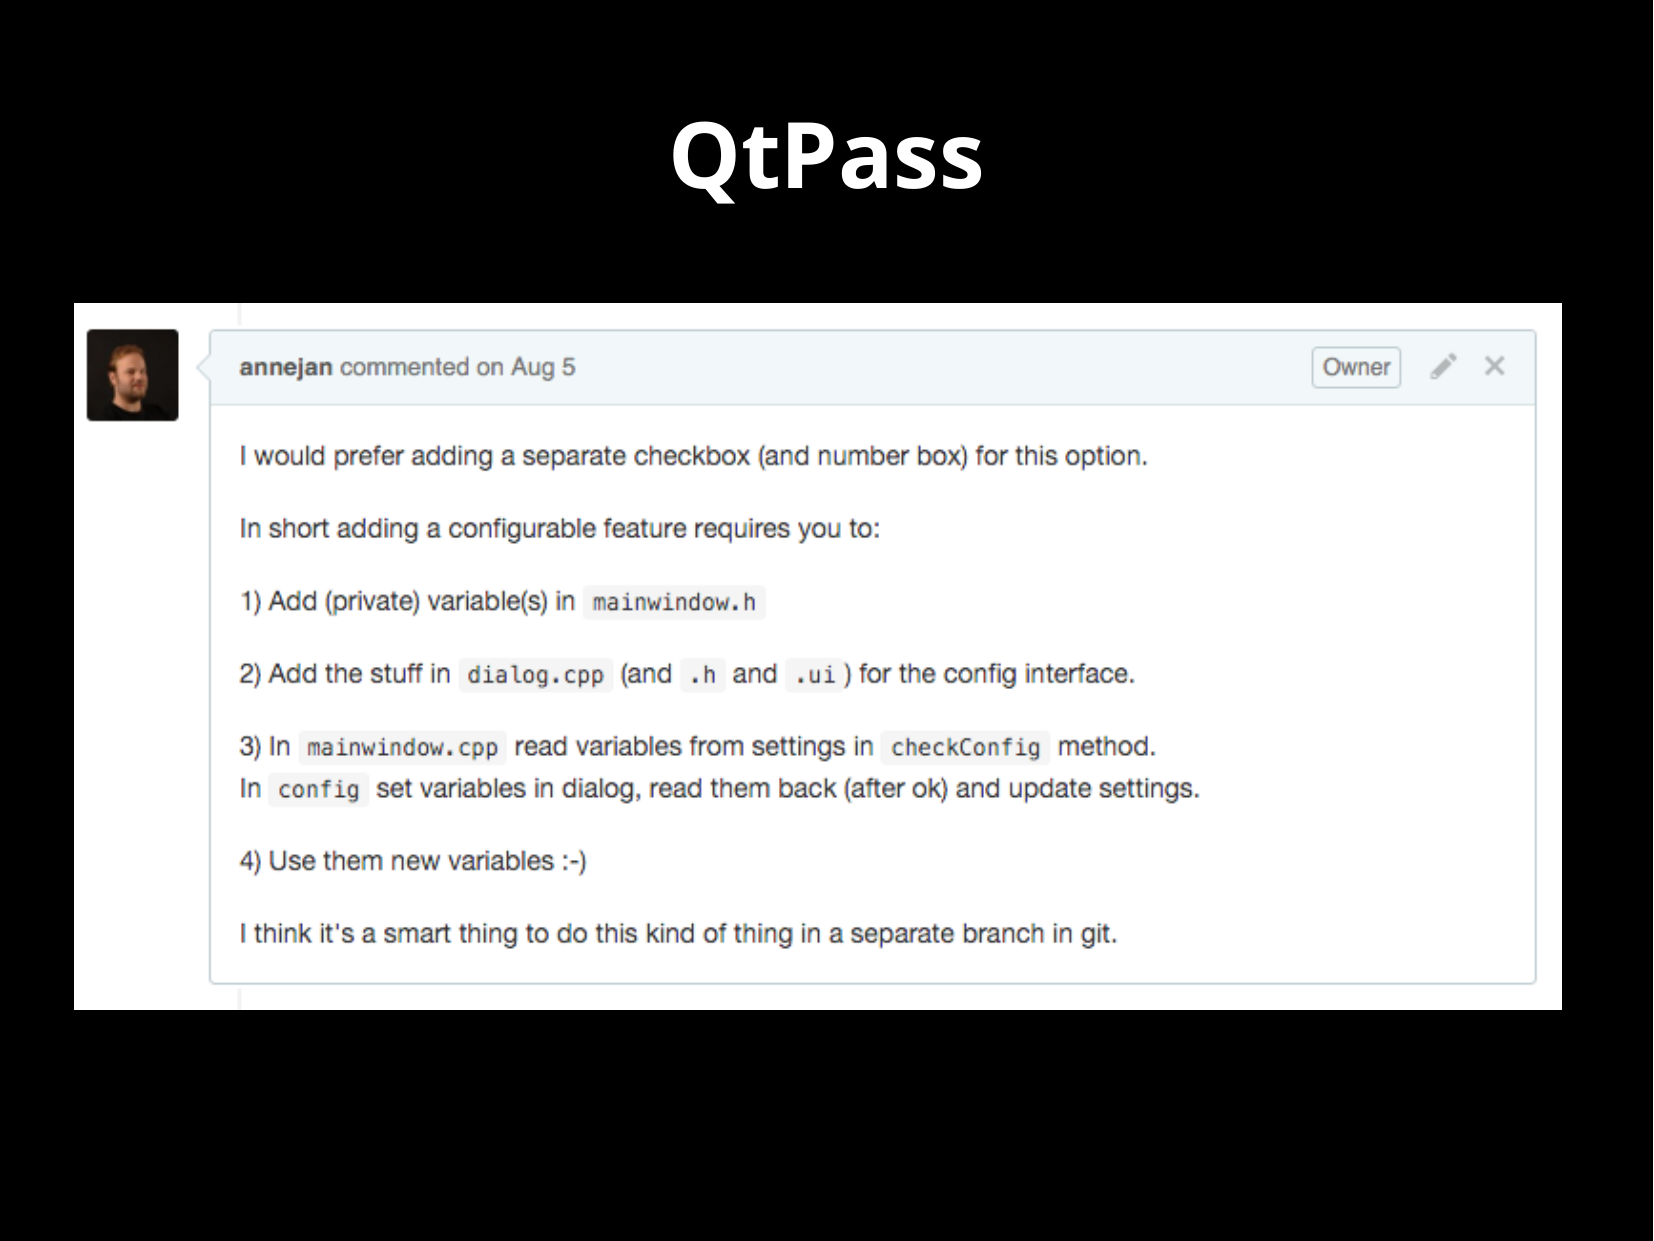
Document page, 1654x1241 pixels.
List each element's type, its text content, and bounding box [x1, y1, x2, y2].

picture [74, 303, 1562, 1010]
title QtPass [82, 49, 1571, 257]
subtitle [82, 290, 1571, 1010]
